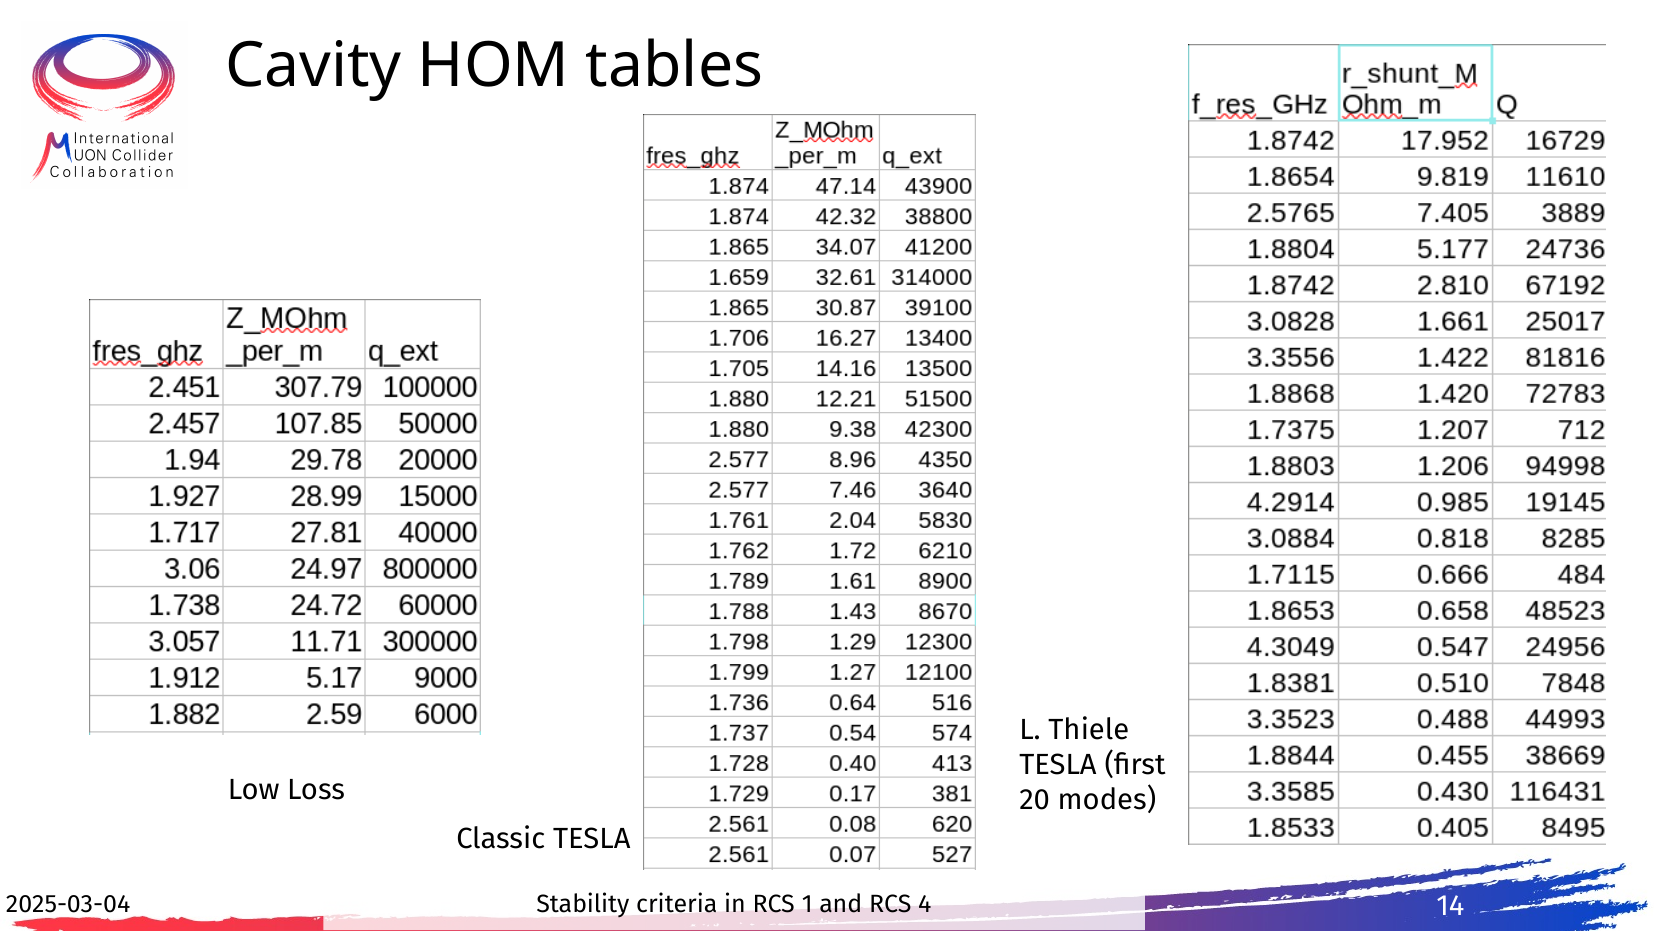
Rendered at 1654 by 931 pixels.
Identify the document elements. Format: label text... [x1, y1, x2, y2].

text_box Low Loss [213, 765, 361, 815]
text_box Classic TESLA [441, 813, 646, 864]
title Cavity HOM tables [225, 19, 1571, 181]
picture [0, 114, 1654, 931]
text_box L. Thiele TESLA (first 20 modes) [1004, 705, 1197, 826]
picture [21, 21, 188, 189]
picture [1188, 44, 1606, 845]
picture [89, 299, 481, 736]
